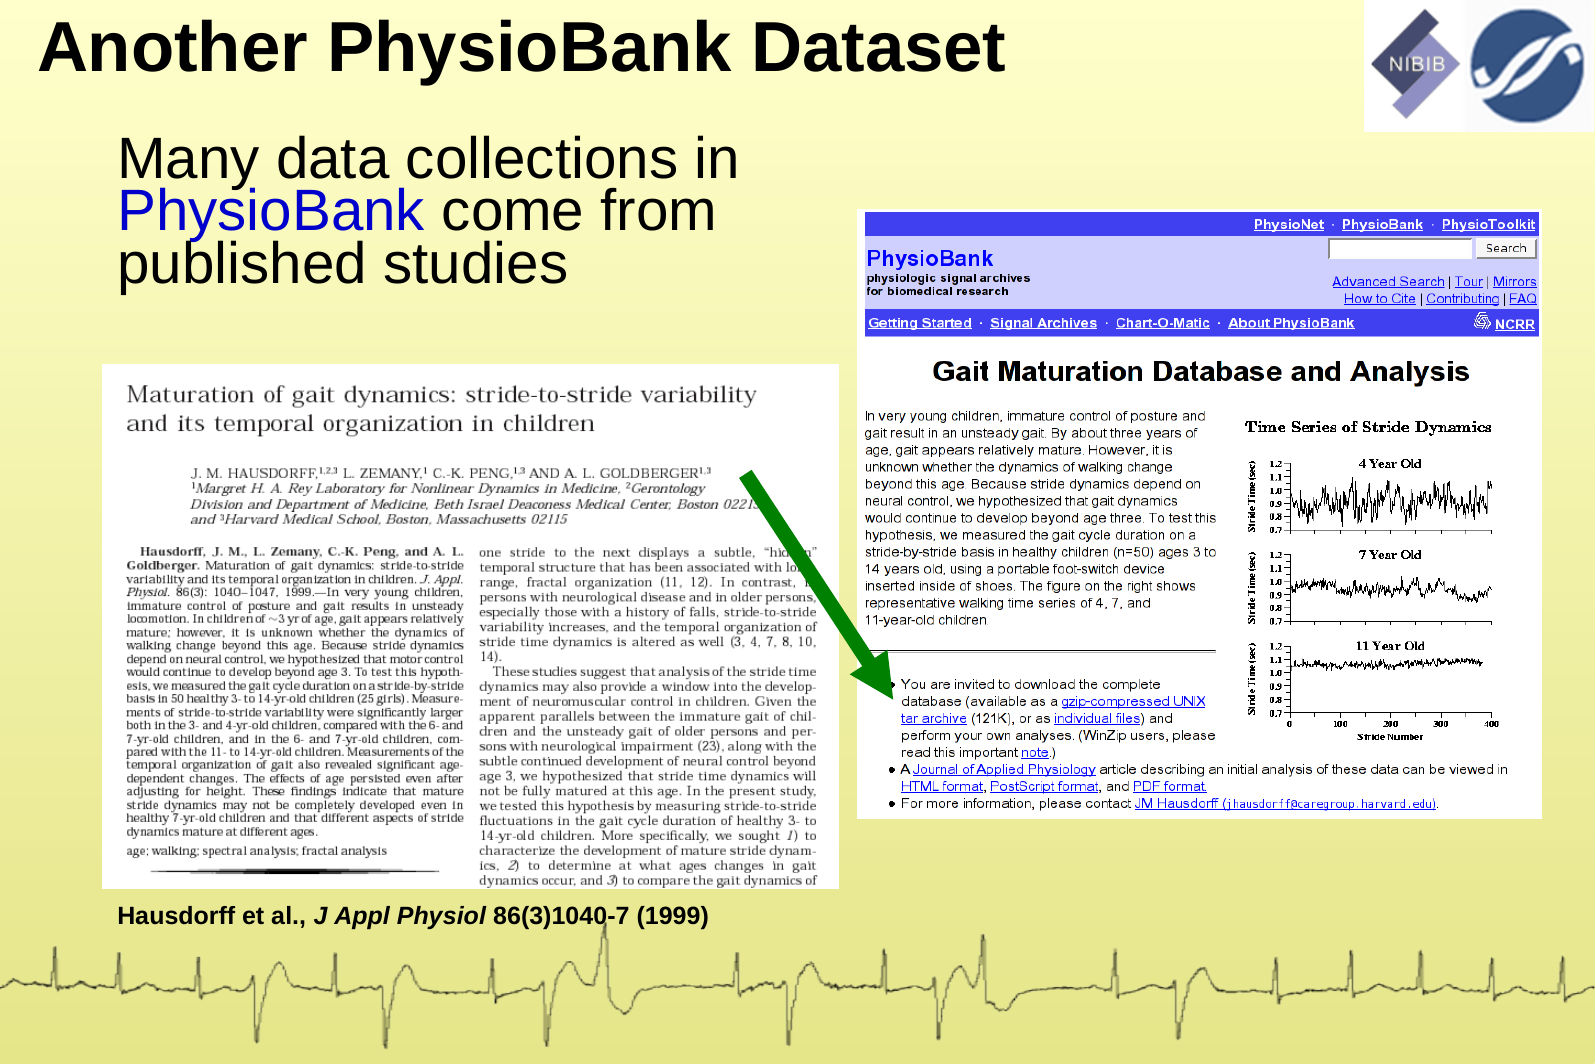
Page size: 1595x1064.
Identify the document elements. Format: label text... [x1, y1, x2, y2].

text_box Hausdorff et al., J Appl Physiol 86(3)1040-7 (1999) [102, 898, 723, 932]
picture [857, 209, 1542, 819]
picture [1364, 0, 1595, 132]
picture [102, 364, 839, 889]
text_box Another PhysioBank Dataset [22, 12, 1460, 93]
text_box Many data collections in PhysioBank come from published studies [102, 128, 638, 302]
picture [0, 913, 1595, 1064]
